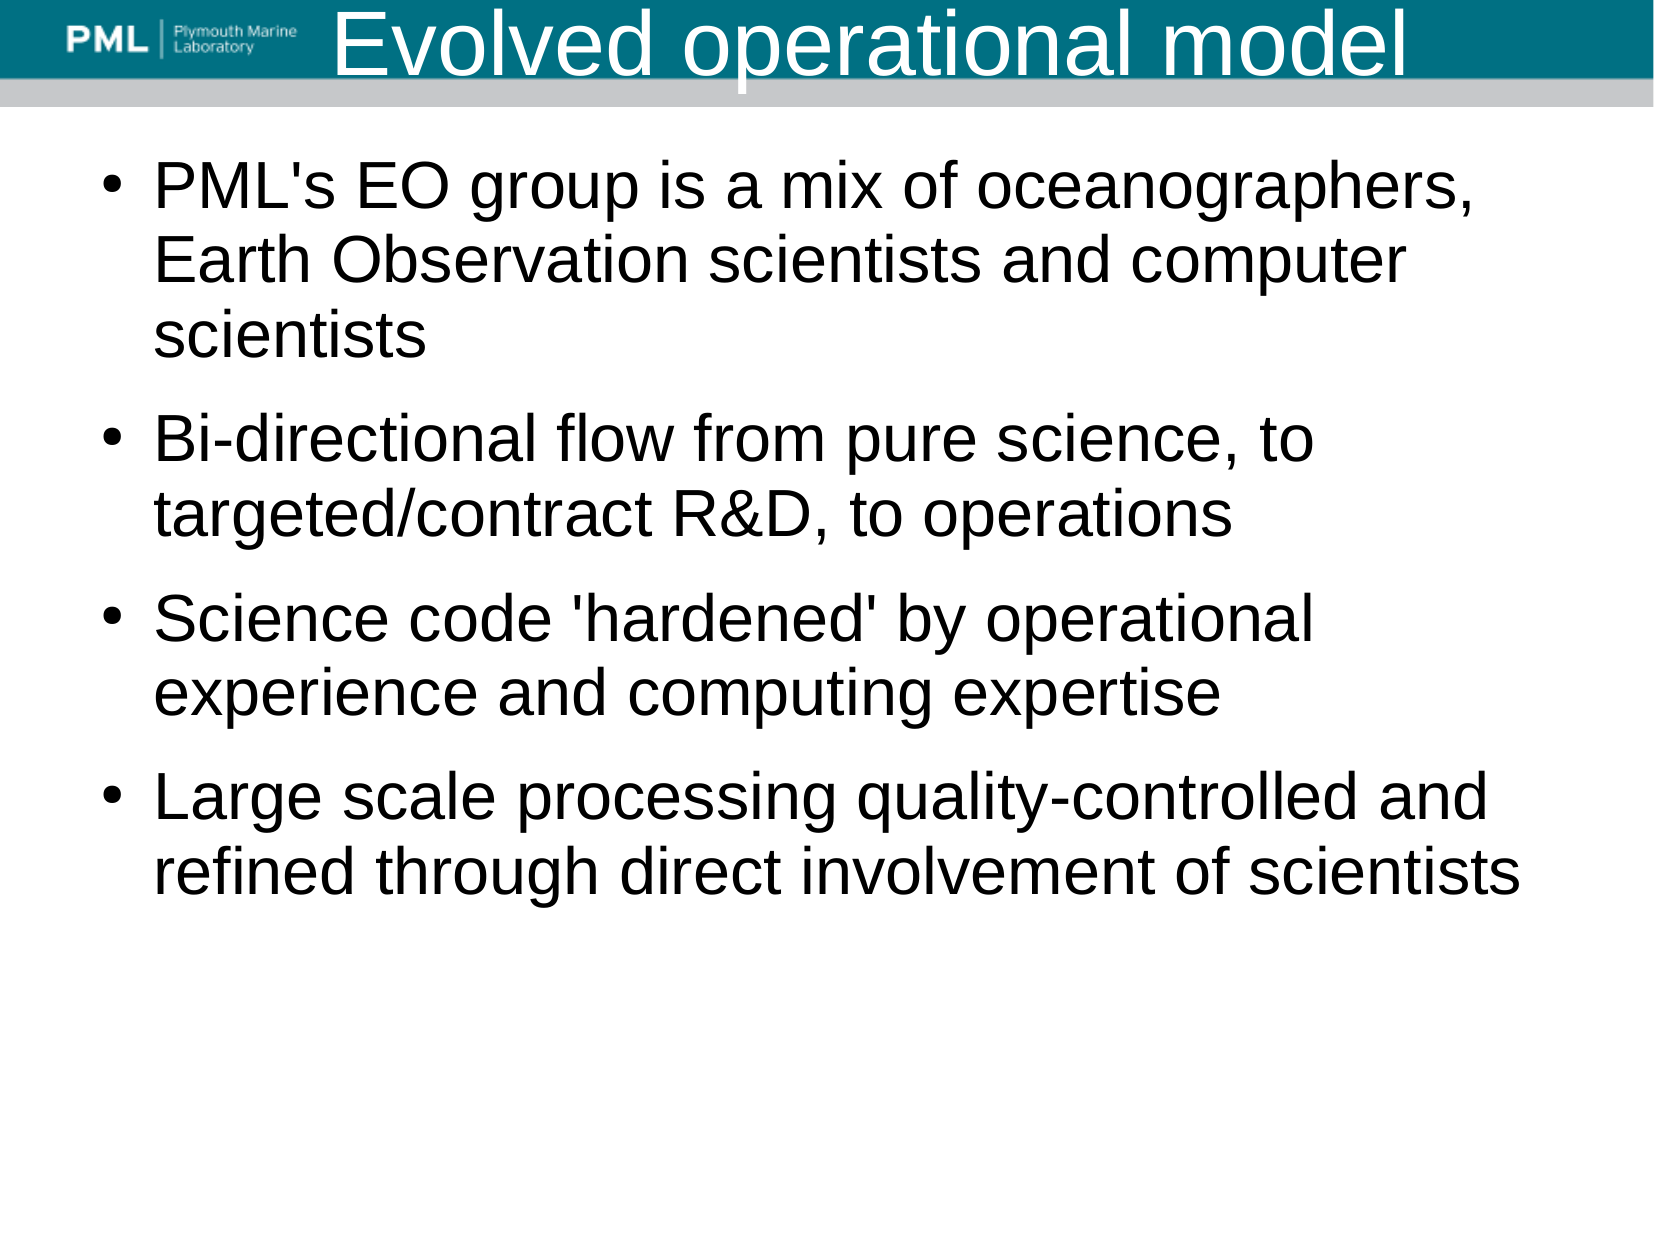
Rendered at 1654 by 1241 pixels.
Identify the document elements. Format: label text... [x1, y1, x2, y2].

title Evolved operational model [265, 0, 1477, 147]
list PML's EO group is a mix of oceanographers, Earth Observation scientists and computer scientists Bi-directional flow from pure science, to targeted/contract R&D, to operations Science code 'hardened' by operational experience and computing expertise Large scale processing quality-controlled and refined through direct involvement of scientists [82, 147, 1571, 1123]
picture [1477, 0, 1654, 107]
picture [0, 0, 265, 107]
